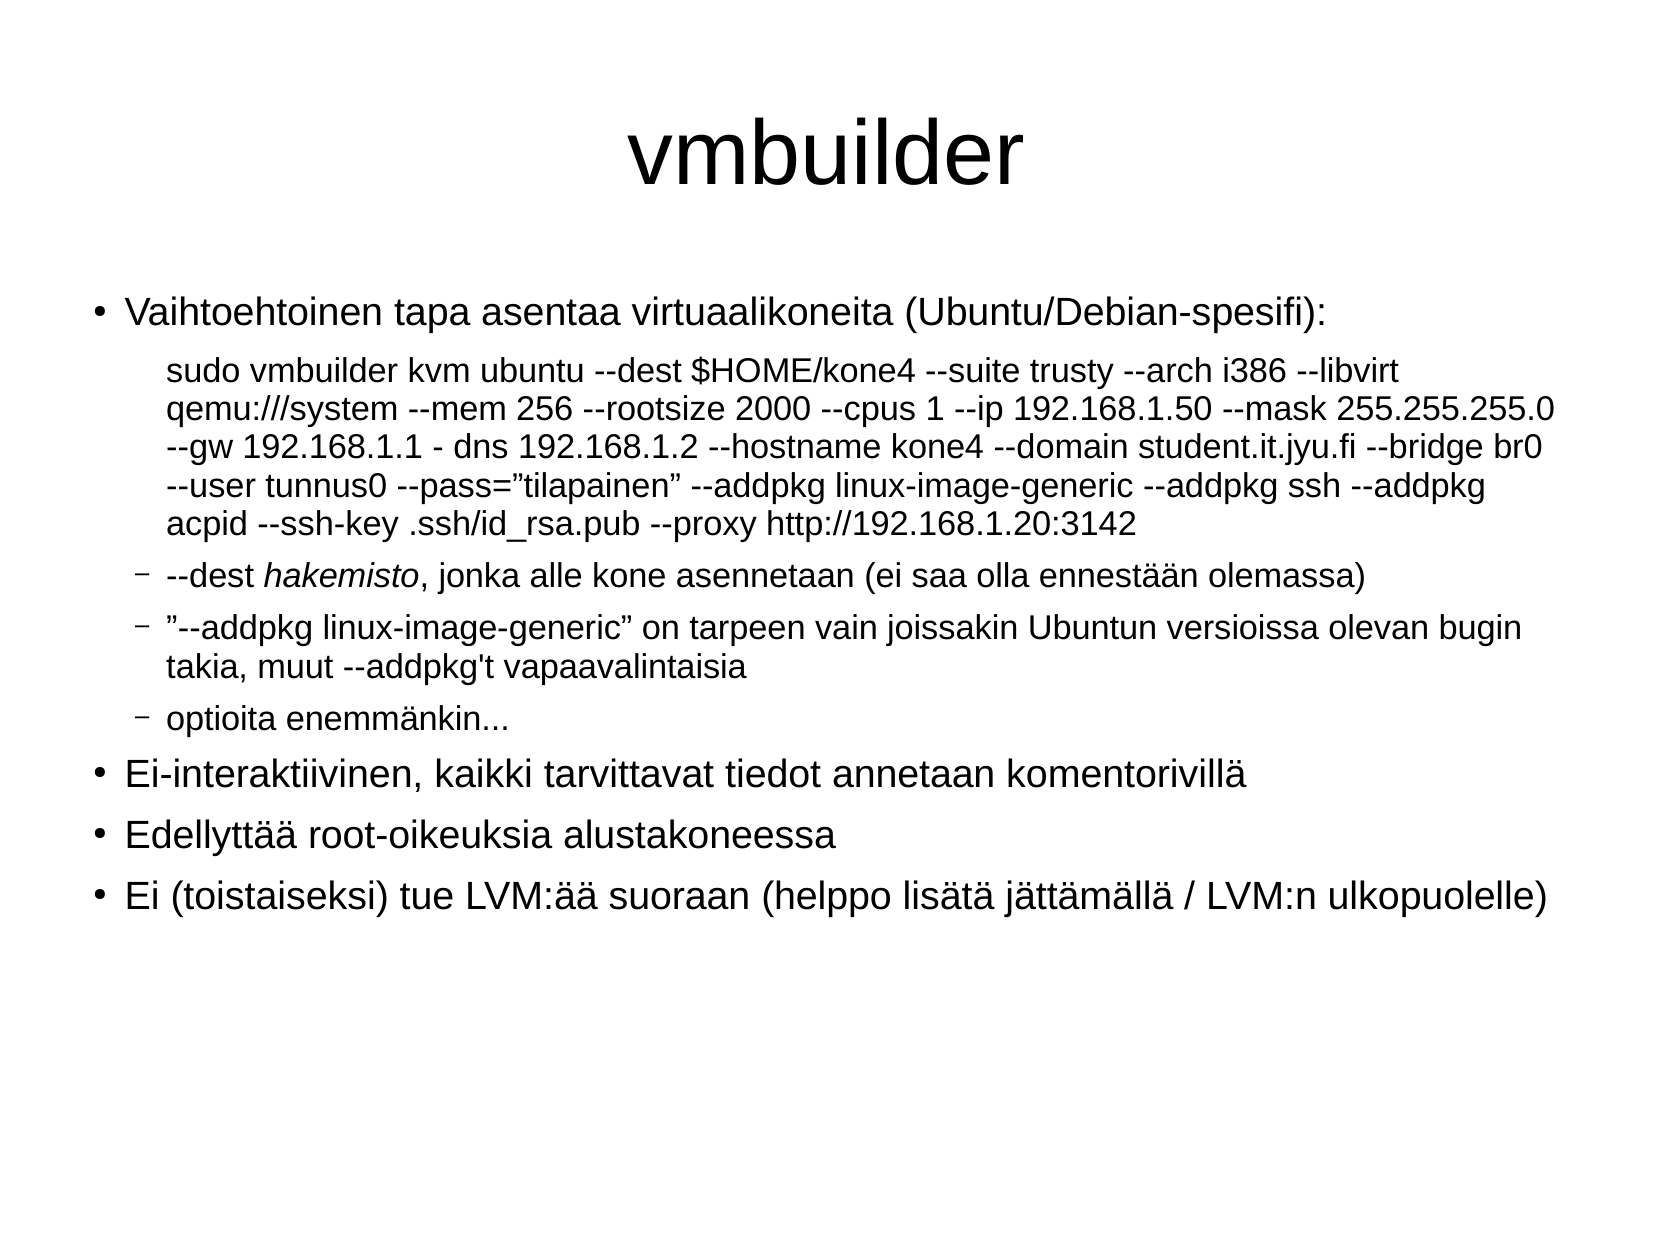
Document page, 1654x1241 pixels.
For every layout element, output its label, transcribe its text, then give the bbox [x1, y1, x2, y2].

title vmbuilder [82, 49, 1571, 257]
list Vaihtoehtoinen tapa asentaa virtuaalikoneita (Ubuntu/Debian-spesifi): sudo vmbuilder kvm ubuntu --dest $HOME/kone4 --suite trusty --arch i386 --libvirt qemu:///system --mem 256 --rootsize 2000 --cpus 1 --ip 192.168.1.50 --mask 255.255.255.0 --gw 192.168.1.1 - dns 192.168.1.2 --hostname kone4 --domain student.it.jyu.fi --bridge br0 --user tunnus0 --pass=”tilapainen” --addpkg linux-image-generic --addpkg ssh --addpkg acpid --ssh-key .ssh/id_rsa.pub --proxy http://192.168.1.20:3142 --dest hakemisto, jonka alle kone asennetaan (ei saa olla ennestään olemassa) ”--addpkg linux-image-generic” on tarpeen vain joissakin Ubuntun versioissa olevan bugin takia, muut --addpkg't vapaavalintaisia optioita enemmänkin... Ei-interaktiivinen, kaikki tarvittavat tiedot annetaan komentorivillä Edellyttää root-oikeuksia alustakoneessa Ei (toistaiseksi) tue LVM:ää suoraan (helppo lisätä jättämällä / LVM:n ulkopuolelle) [82, 290, 1571, 1010]
